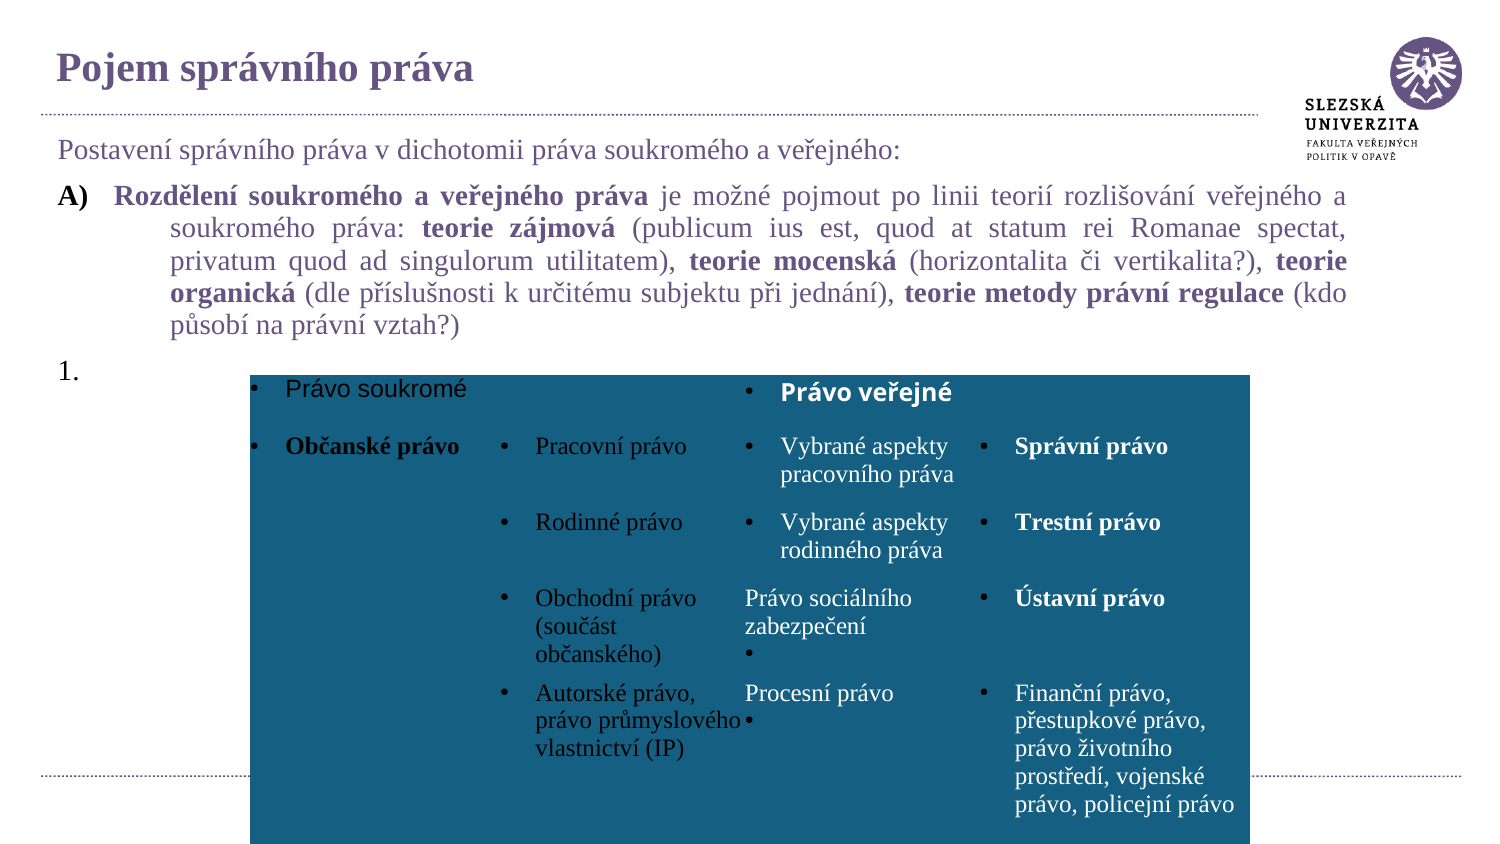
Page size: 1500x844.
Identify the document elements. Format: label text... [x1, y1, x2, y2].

table_cell Rodinné právo [500, 508, 745, 584]
table_header Právo soukromé [250, 375, 745, 433]
table_cell Obchodní právo (součást občanského) [500, 584, 745, 679]
table_header Právo veřejné [745, 375, 1250, 433]
title Pojem správního práva [41, 32, 786, 116]
table_cell [250, 679, 500, 844]
table_cell Vybrané aspekty pracovního práva [745, 433, 979, 508]
table_cell Procesní právo [745, 679, 979, 844]
table_cell [250, 508, 500, 584]
table_cell Správní právo [979, 433, 1250, 508]
table_cell Trestní právo [979, 508, 1250, 584]
table_cell Pracovní právo [500, 433, 745, 508]
table_cell [250, 584, 500, 679]
table_cell Ústavní právo [979, 584, 1250, 679]
table_cell Vybrané aspekty rodinného práva [745, 508, 979, 584]
table_cell Autorské právo, právo průmyslového vlastnictví (IP) [500, 679, 745, 844]
table_cell Finanční právo, přestupkové právo, právo životního prostředí, vojenské právo, policejní právo [979, 679, 1250, 844]
table_cell Občanské právo [250, 433, 500, 508]
table_cell Právo sociálního zabezpečení [745, 584, 979, 679]
text_box Postavení správního práva v dichotomii práva soukromého a veřejného: Rozdělení soukromého a veřejného práva je možné pojmout po linii teorií rozlišování veřejného a soukromého práva: teorie zájmová (publicum ius est, quod at statum rei Romanae spectat, privatum quod ad singulorum utilitatem), teorie mocenská (horizontalita či vertikalita?), teorie organická (dle příslušnosti k určitému subjektu při jednání), teorie metody právní regulace (kdo působí na právní vztah?) [42, 126, 1363, 718]
